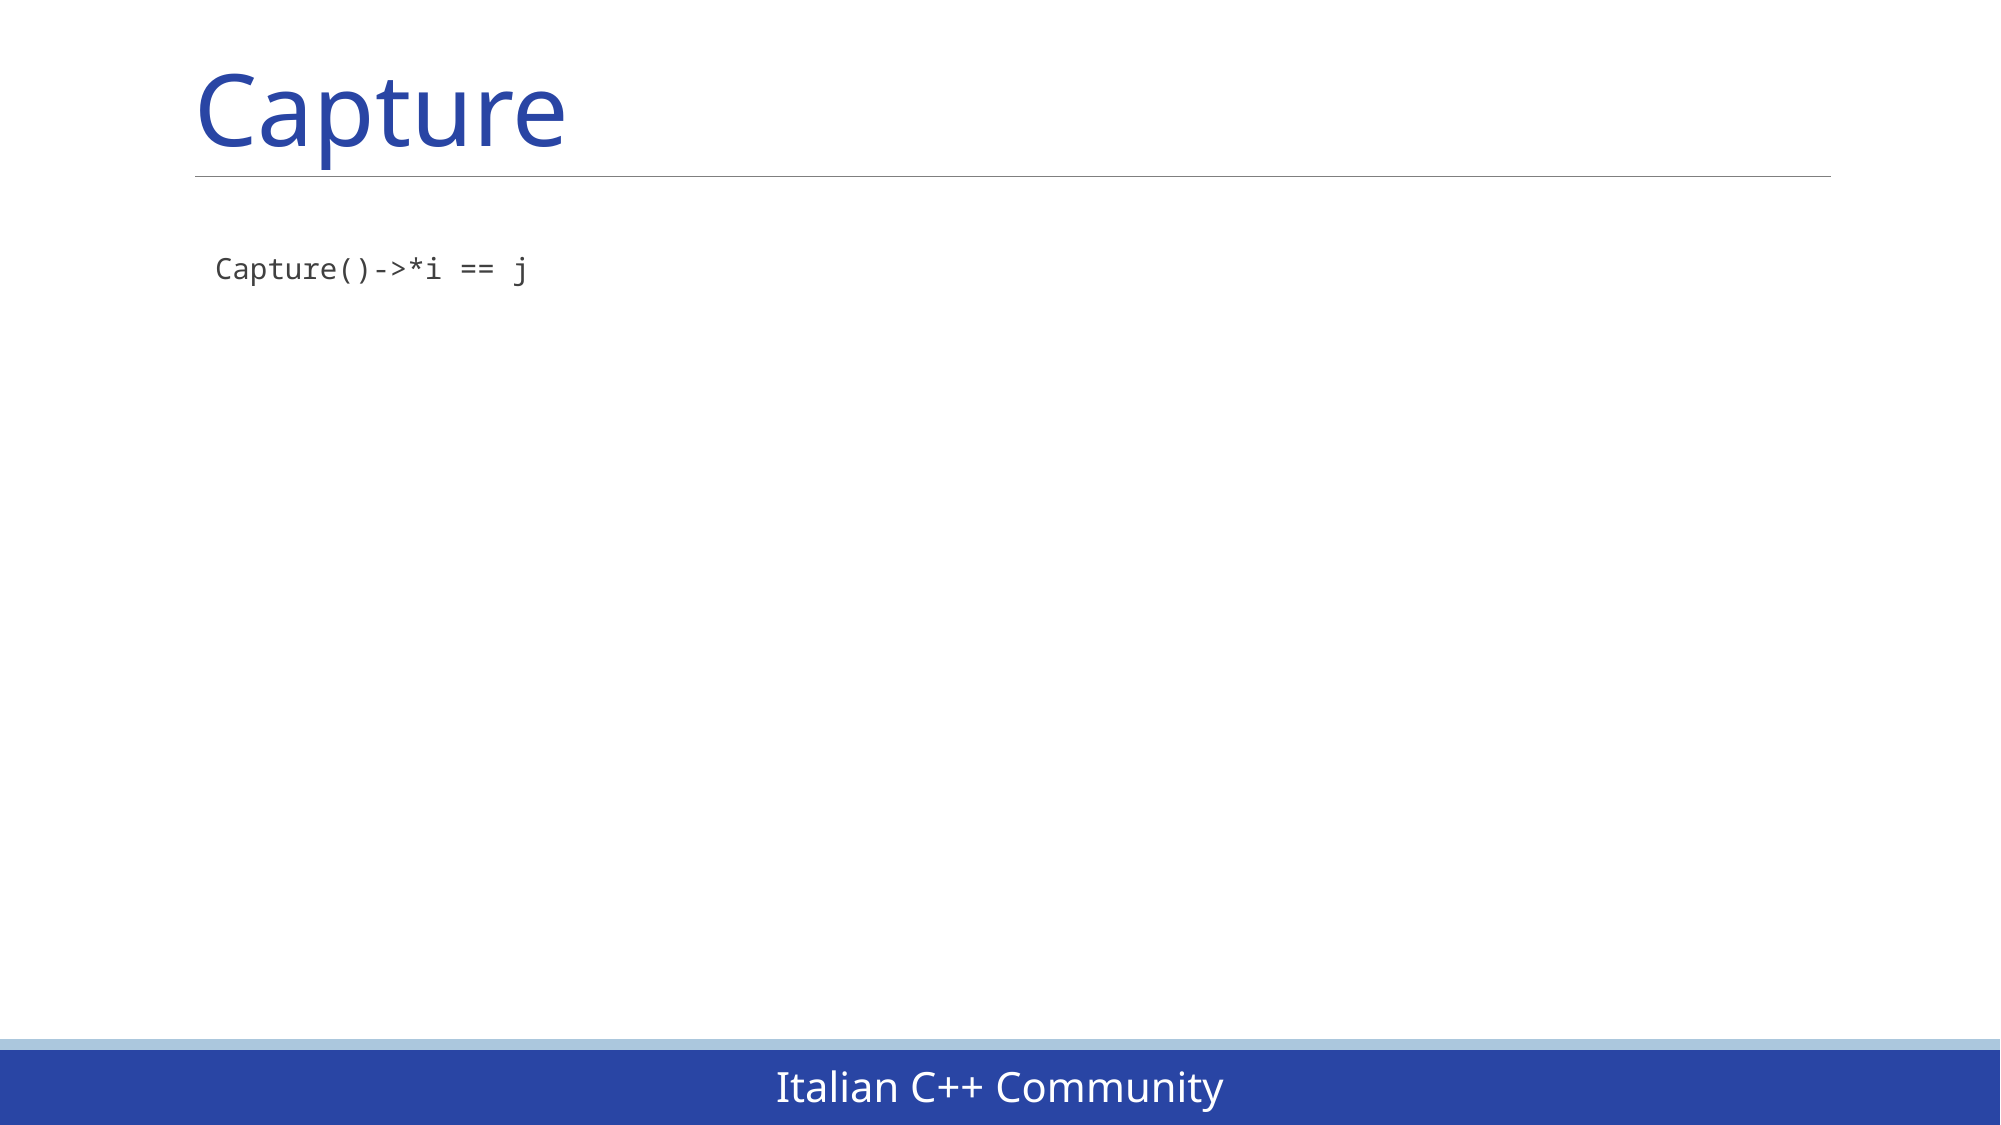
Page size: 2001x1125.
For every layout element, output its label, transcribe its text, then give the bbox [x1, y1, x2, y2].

list Capture()->*i == j [179, 202, 1830, 1011]
title Capture [179, 2, 1830, 175]
